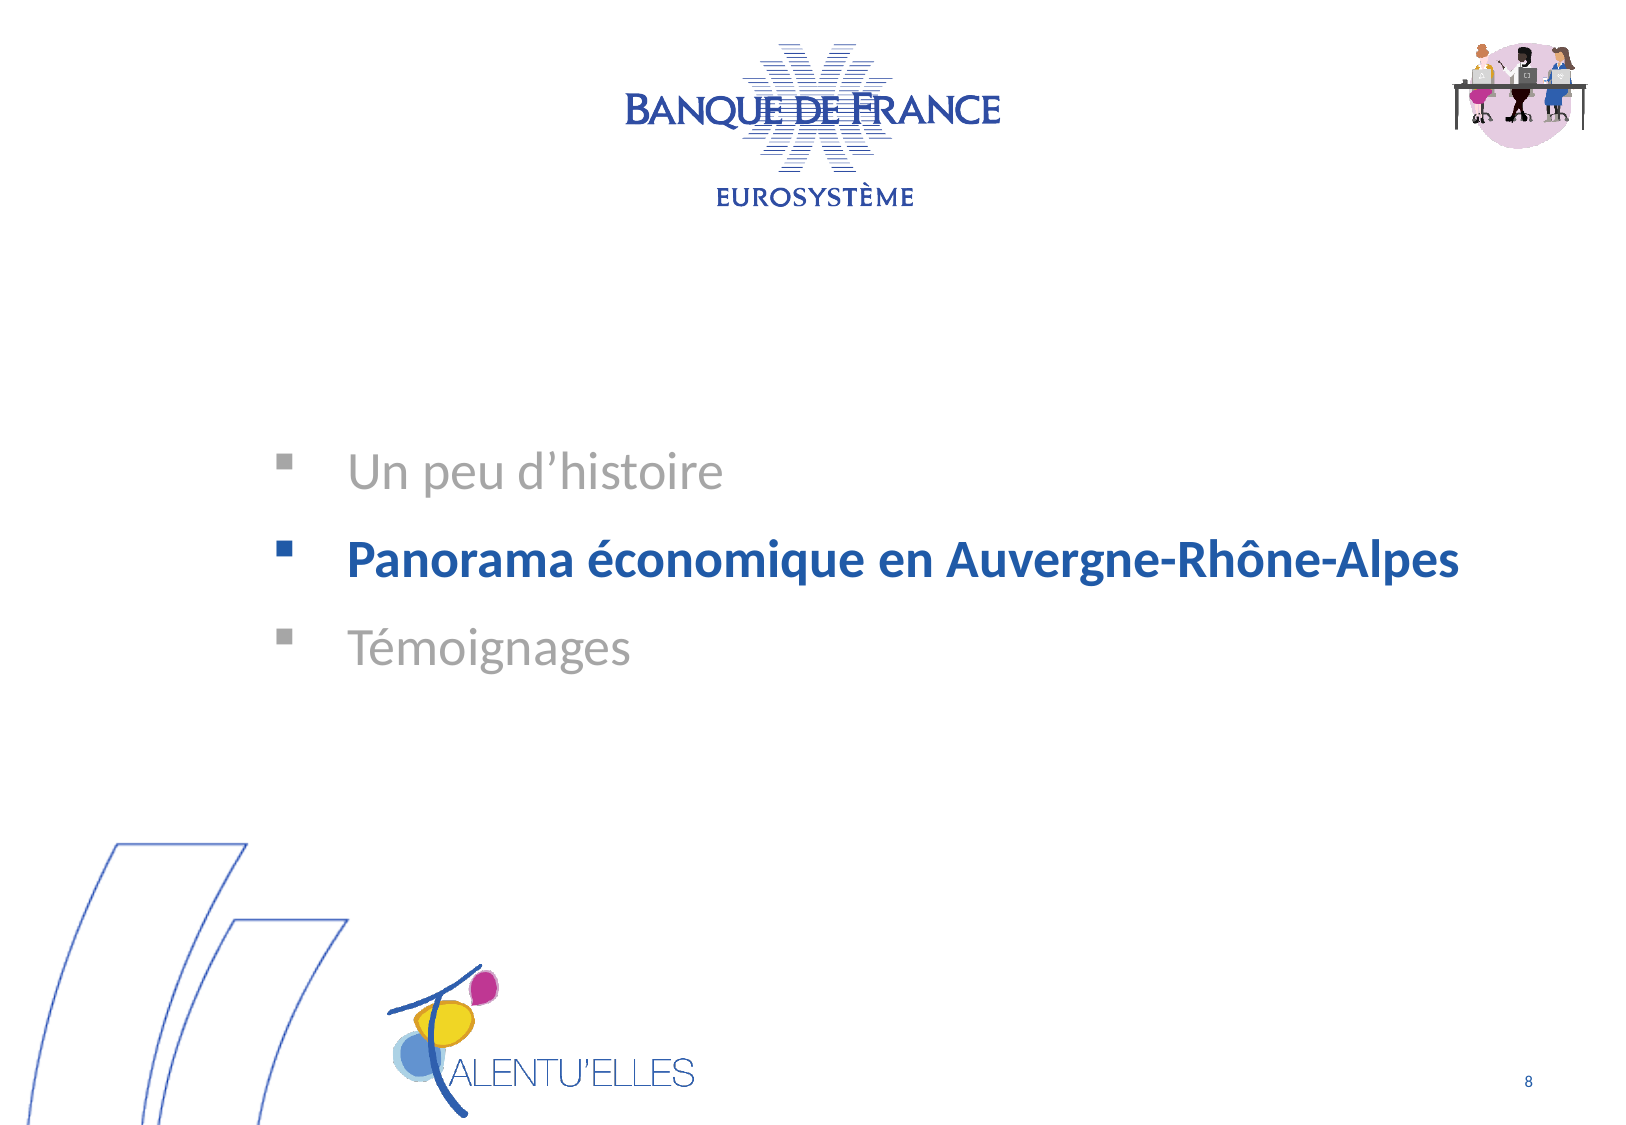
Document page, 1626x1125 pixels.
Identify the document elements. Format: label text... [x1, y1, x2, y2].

picture [1439, 17, 1602, 195]
picture [0, 656, 1007, 1125]
text_box Un peu d’histoire Panorama économique en Auvergne-Rhône-Alpes Témoignages [257, 340, 1498, 772]
picture [624, 41, 1001, 208]
slide_number <numéro> [1452, 1062, 1549, 1123]
